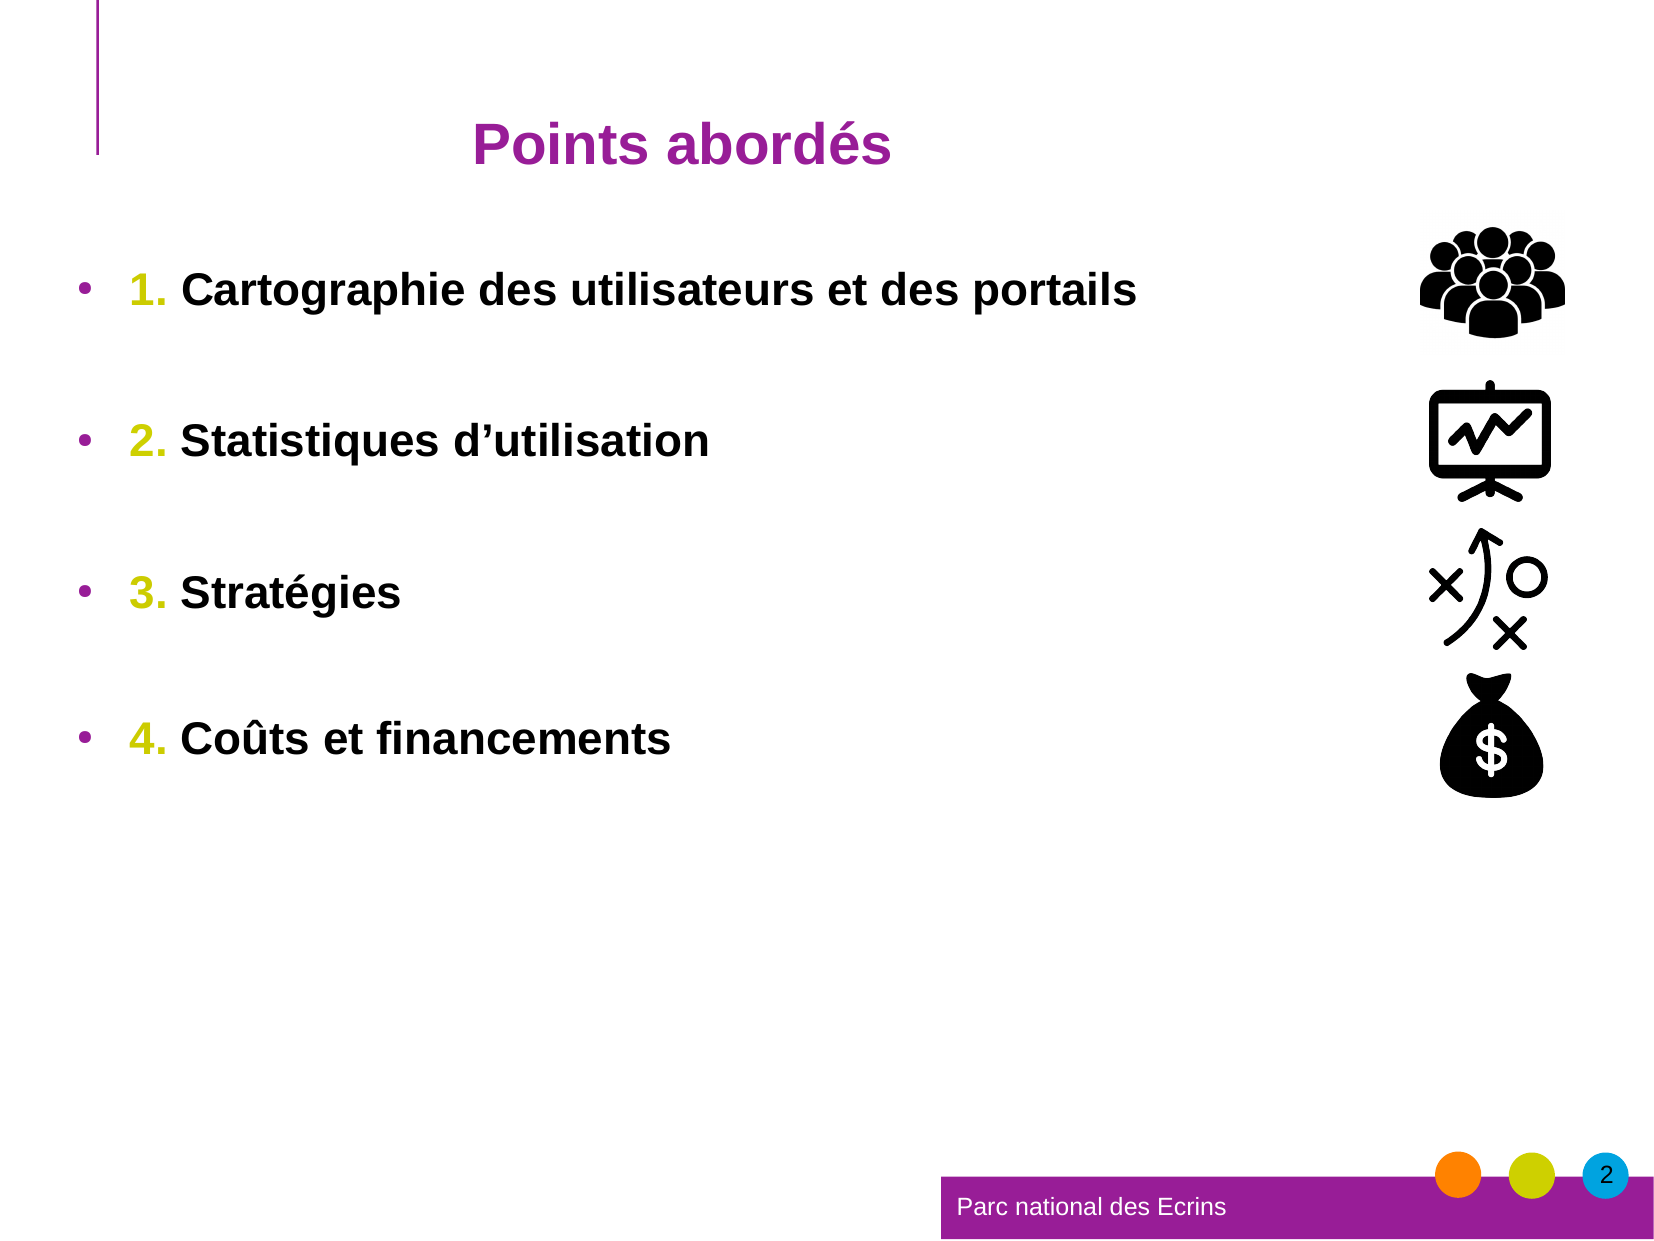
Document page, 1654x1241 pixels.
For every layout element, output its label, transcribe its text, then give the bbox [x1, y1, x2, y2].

title Points abordés [472, 29, 1241, 177]
picture [1420, 210, 1565, 355]
picture [1429, 528, 1548, 650]
list 1. Cartographie des utilisateurs et des portails 2. Statistiques d’utilisation 3. Stratégies 4. Coûts et financements [59, 177, 1625, 1155]
picture [1429, 380, 1551, 502]
picture [1429, 673, 1554, 798]
